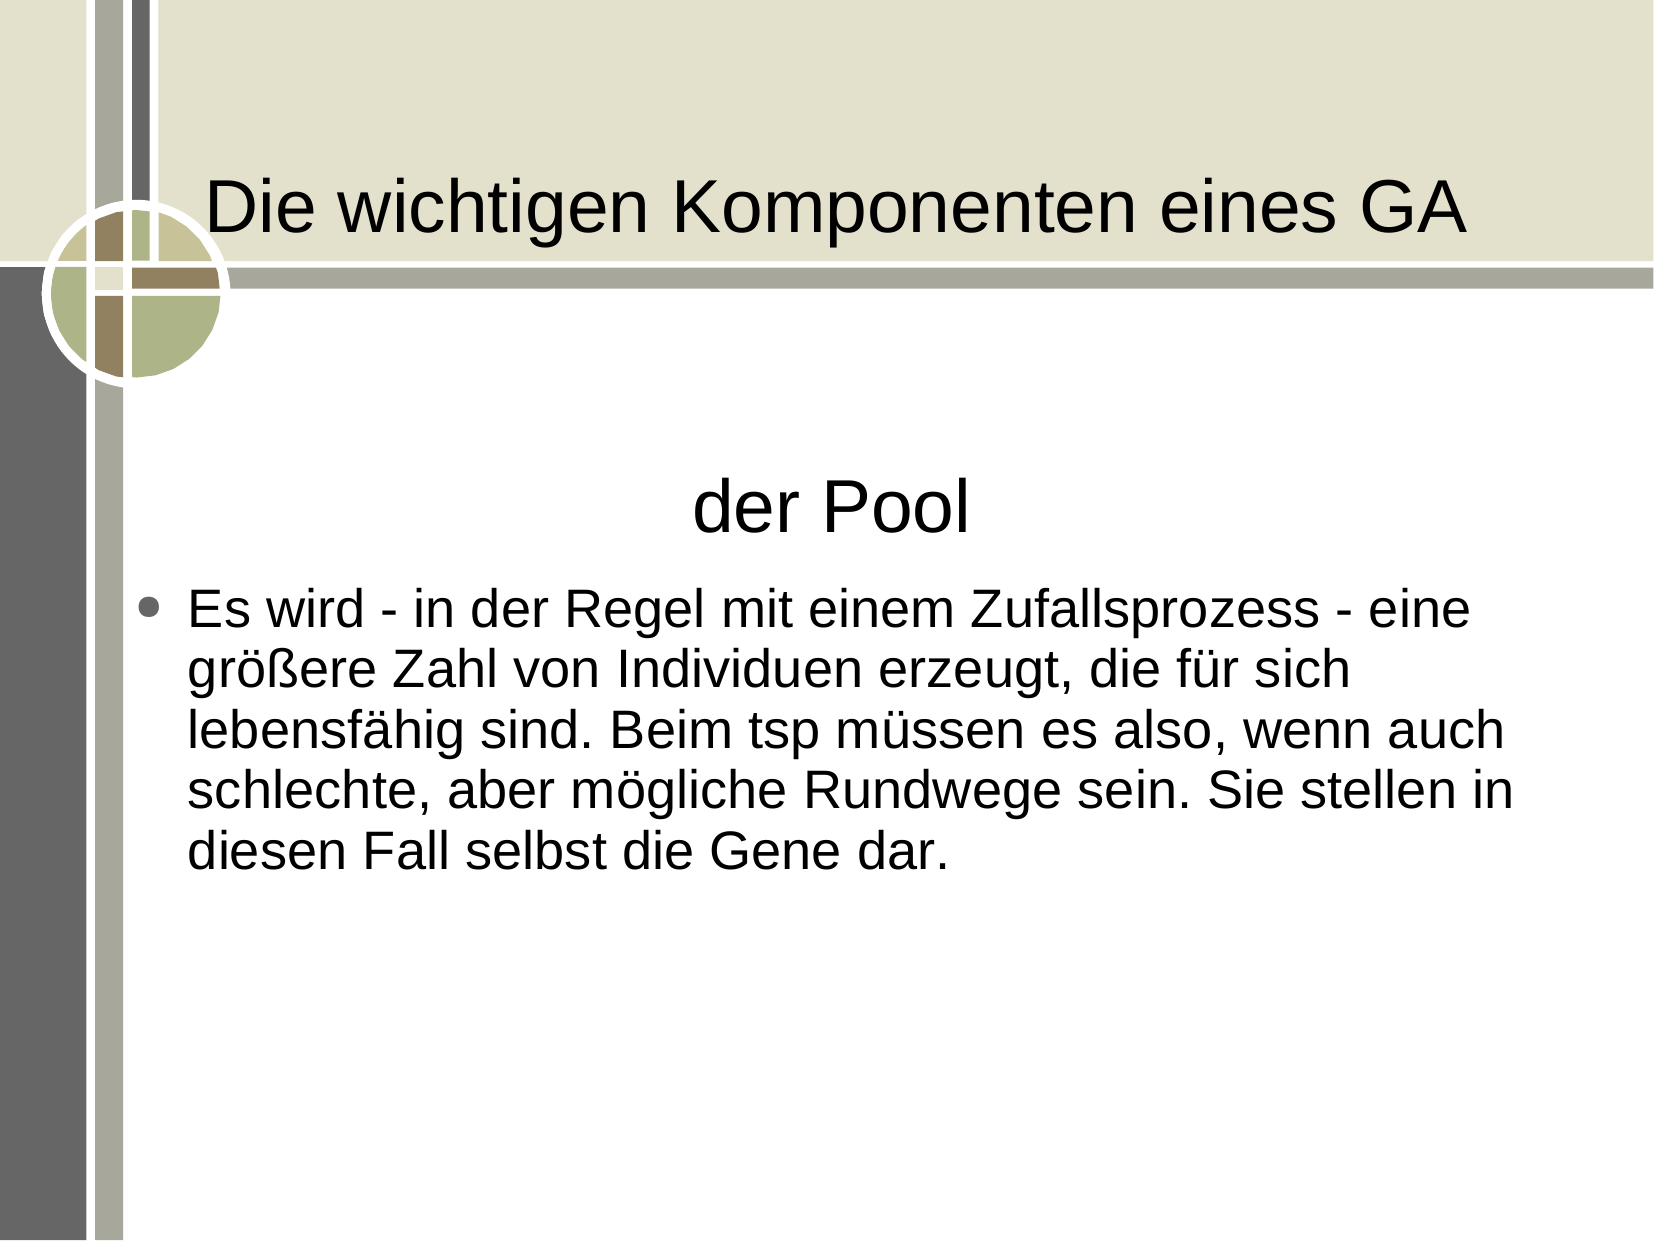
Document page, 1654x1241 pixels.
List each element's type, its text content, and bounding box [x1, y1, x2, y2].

title Die wichtigen Komponenten eines GA [121, 102, 1534, 311]
list der Pool Es wird - in der Regel mit einem Zufallsprozess - eine größere Zahl von Individuen erzeugt, die für sich lebensfähig sind. Beim tsp müssen es also, wenn auch schlechte, aber mögliche Rundwege sein. Sie stellen in diesen Fall selbst die Gene dar. [117, 351, 1530, 1133]
